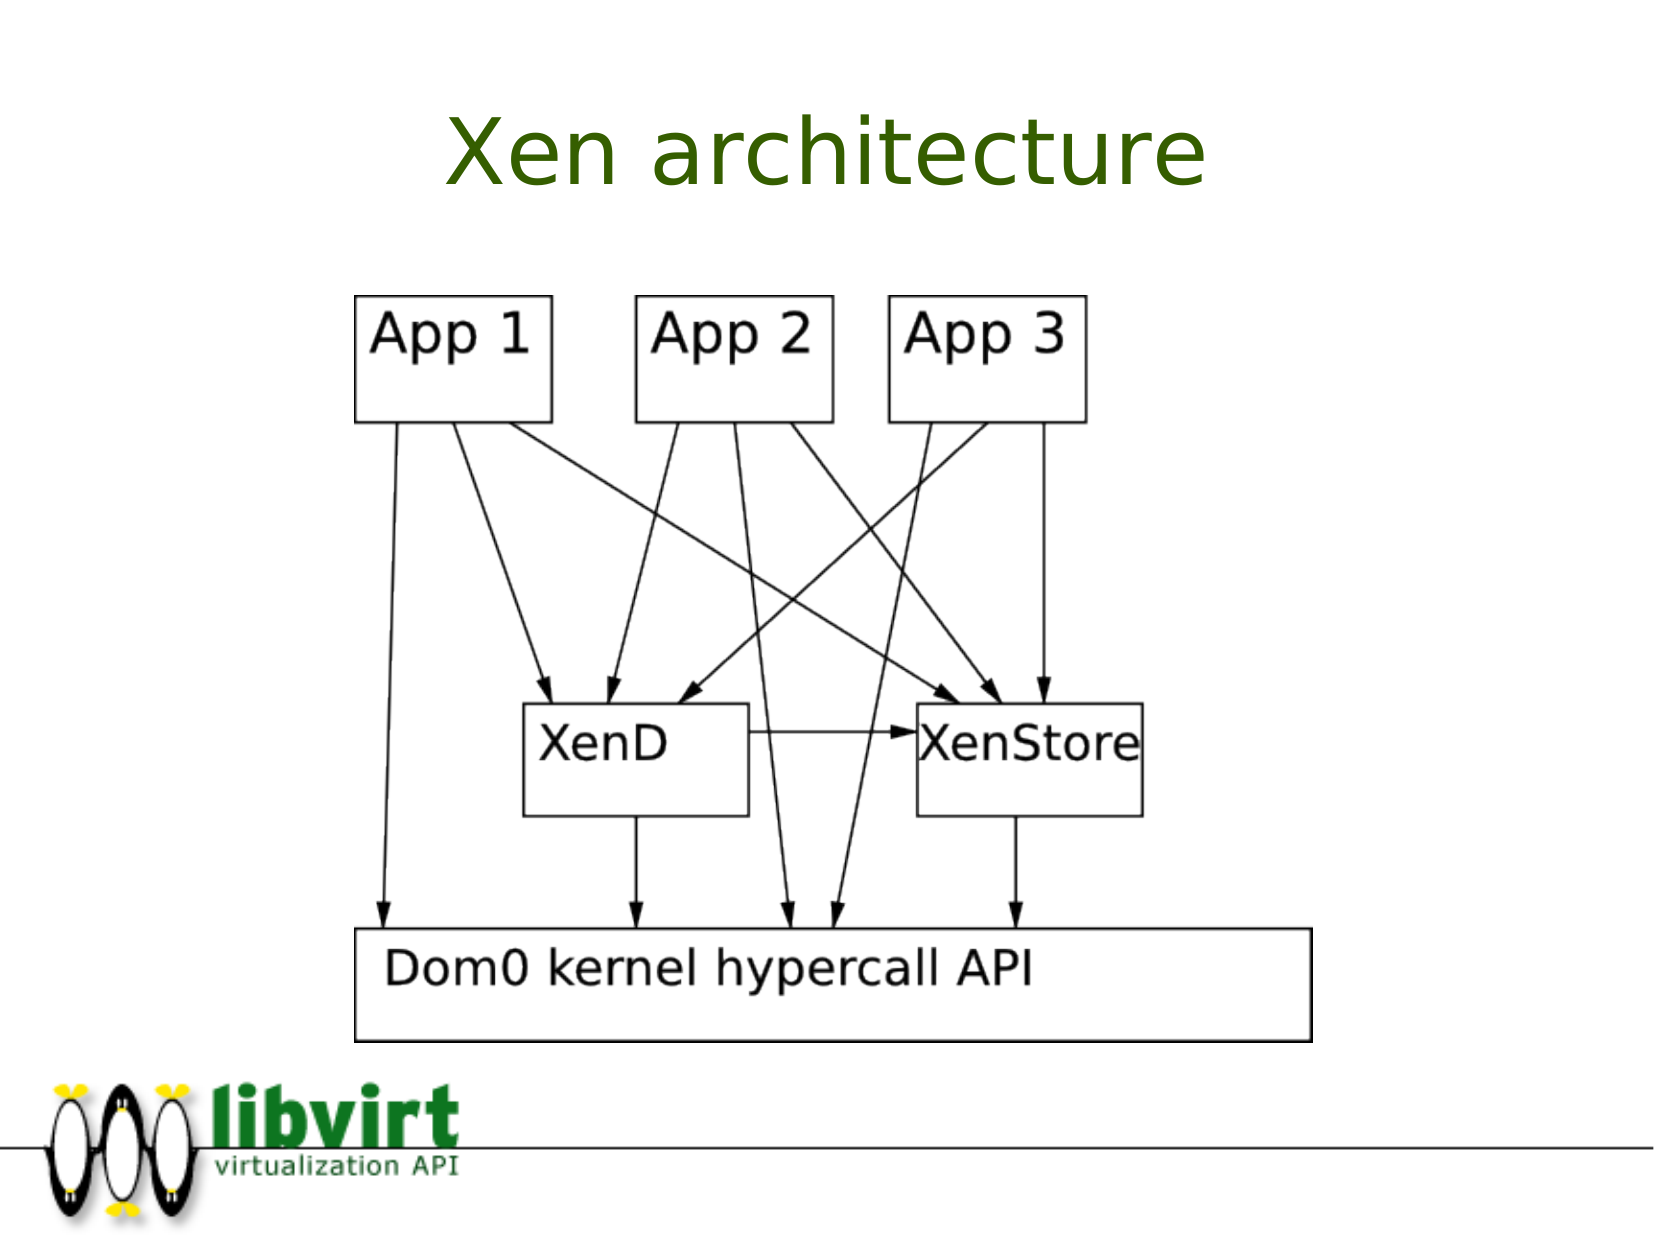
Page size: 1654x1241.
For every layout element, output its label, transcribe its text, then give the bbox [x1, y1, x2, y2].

picture [0, 1076, 1654, 1241]
title Xen architecture [82, 49, 1571, 257]
picture [354, 295, 1313, 1043]
